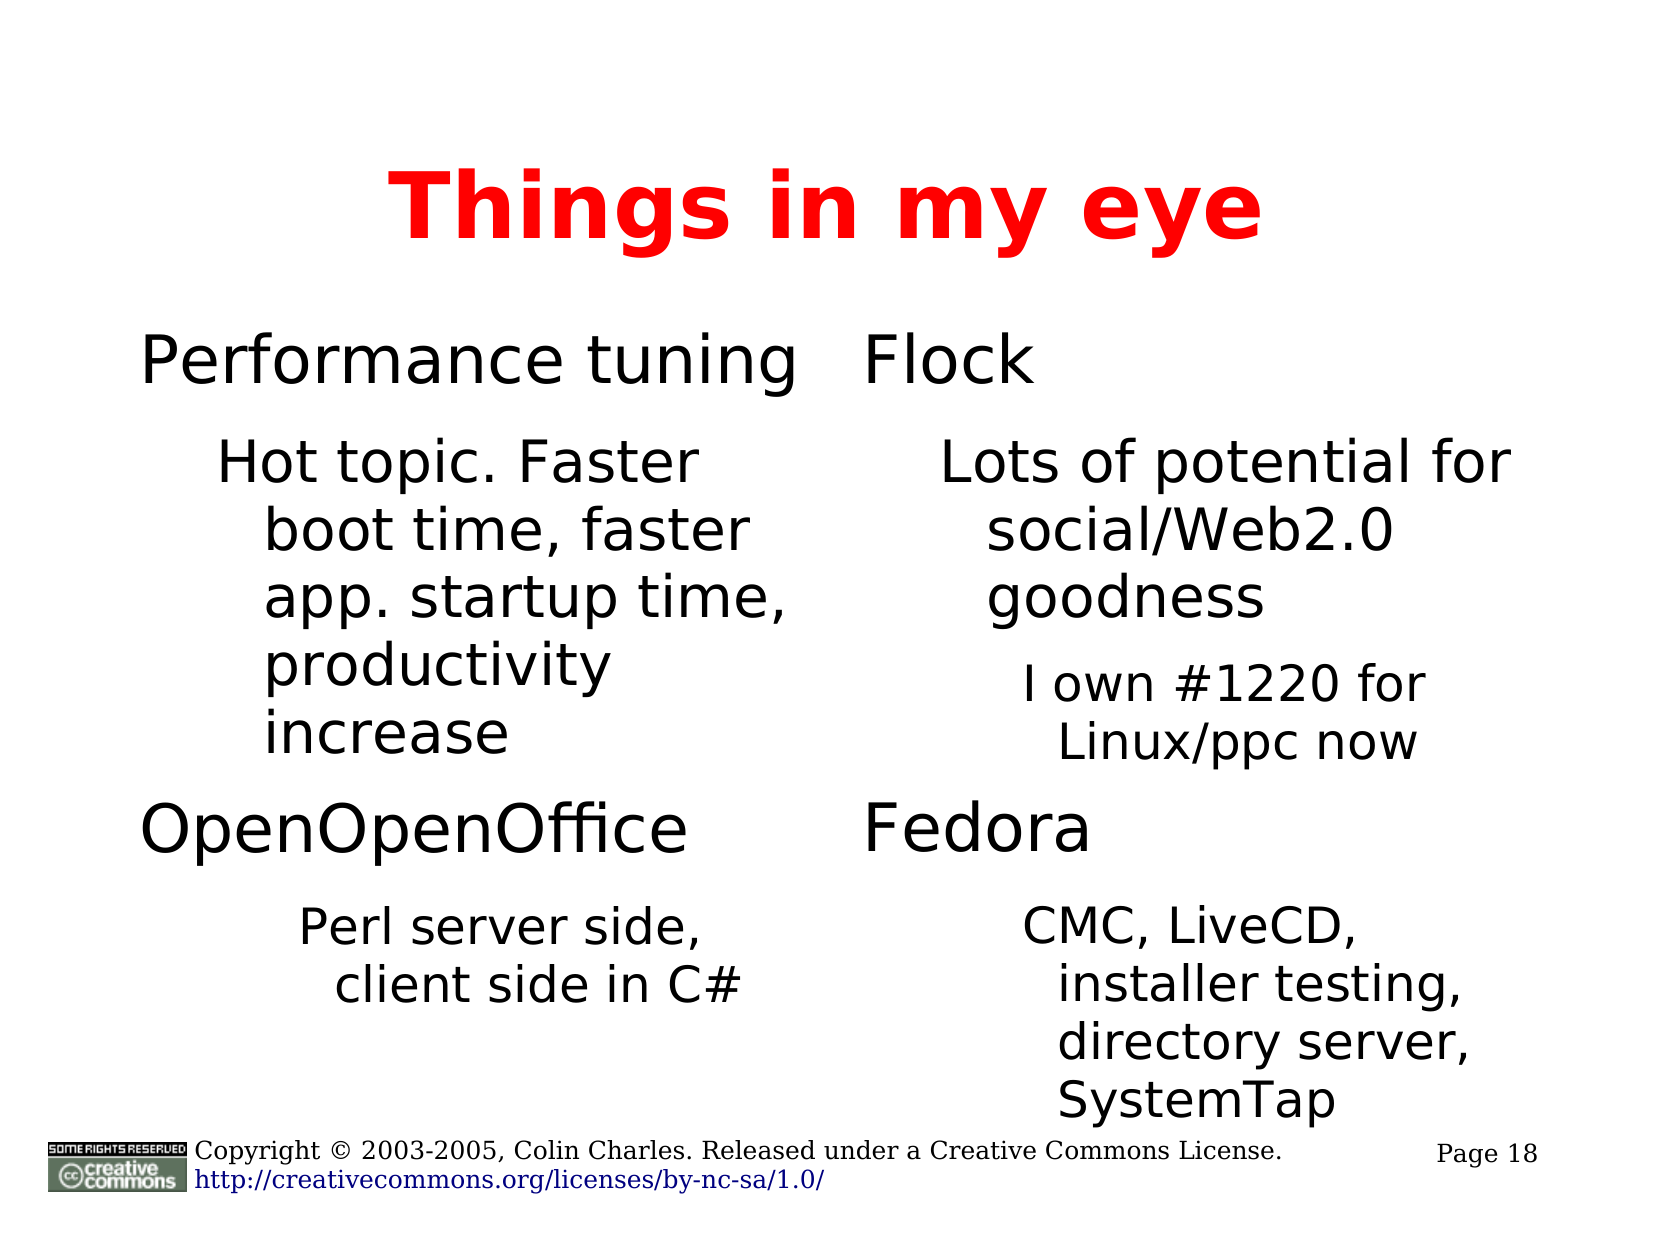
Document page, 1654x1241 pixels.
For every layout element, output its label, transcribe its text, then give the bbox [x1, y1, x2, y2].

list Performance tuning Hot topic. Faster boot time, faster app. startup time, productivity increase OpenOpenOffice Perl server side, client side in C# [121, 321, 811, 1103]
title Things in my eye [121, 102, 1534, 311]
picture [48, 1142, 187, 1192]
list Flock Lots of potential for social/Web2.0 goodness I own #1220 for Linux/ppc now Fedora CMC, LiveCD, installer testing, directory server, SystemTap [845, 321, 1535, 1130]
